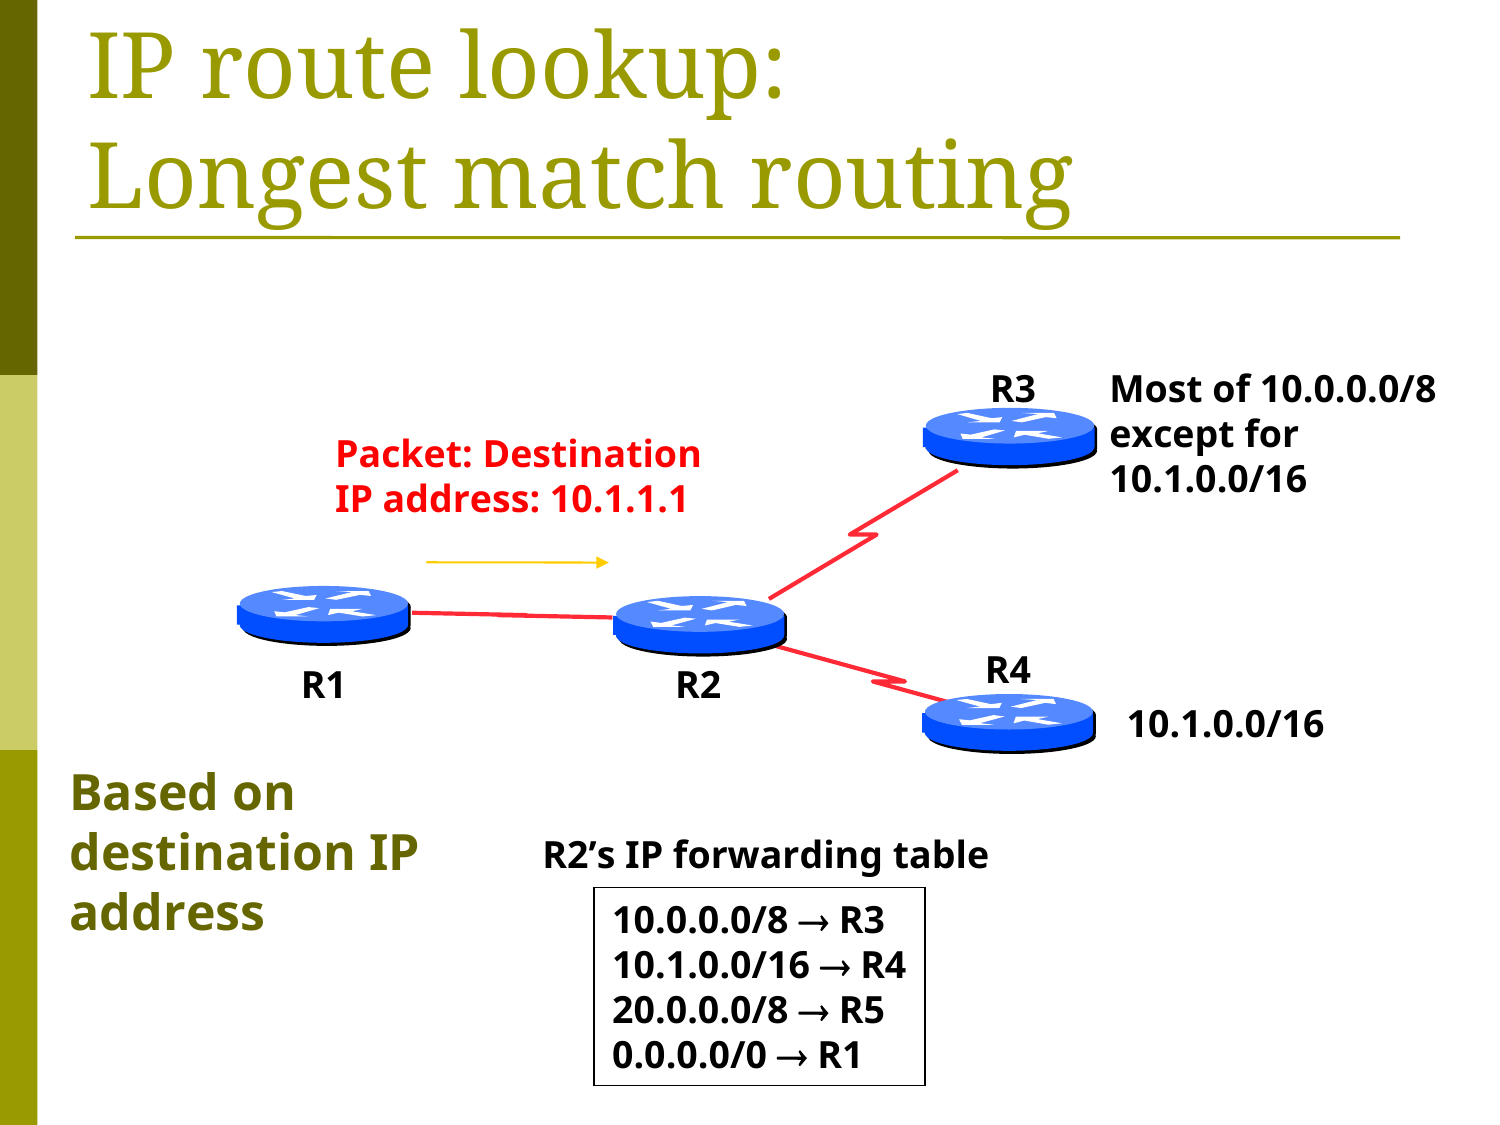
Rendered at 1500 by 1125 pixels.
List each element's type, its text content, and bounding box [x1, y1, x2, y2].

text_box Packet: Destination IP address: 10.1.1.1 [317, 422, 720, 529]
text_box 10.0.0.0/8  R3 10.1.0.0/16  R4 20.0.0.0/8  R5 0.0.0.0/0  R1 [594, 887, 925, 1086]
text_box Based on destination IP address [52, 751, 475, 949]
text_box R4 [969, 639, 1047, 696]
title IP route lookup: Longest match routing [75, 0, 1394, 233]
text_box R2 [659, 655, 737, 714]
text_box R1 [283, 651, 366, 715]
text_box [922, 694, 1096, 754]
text_box [613, 596, 788, 657]
text_box [922, 407, 1098, 469]
text_box R3 [974, 358, 1052, 410]
text_box 10.1.0.0/16 [1111, 692, 1341, 753]
text_box R2’s IP forwarding table [524, 822, 1008, 885]
text_box Most of 10.0.0.0/8 except for 10.1.0.0/16 [1094, 358, 1496, 508]
text_box [236, 585, 411, 646]
